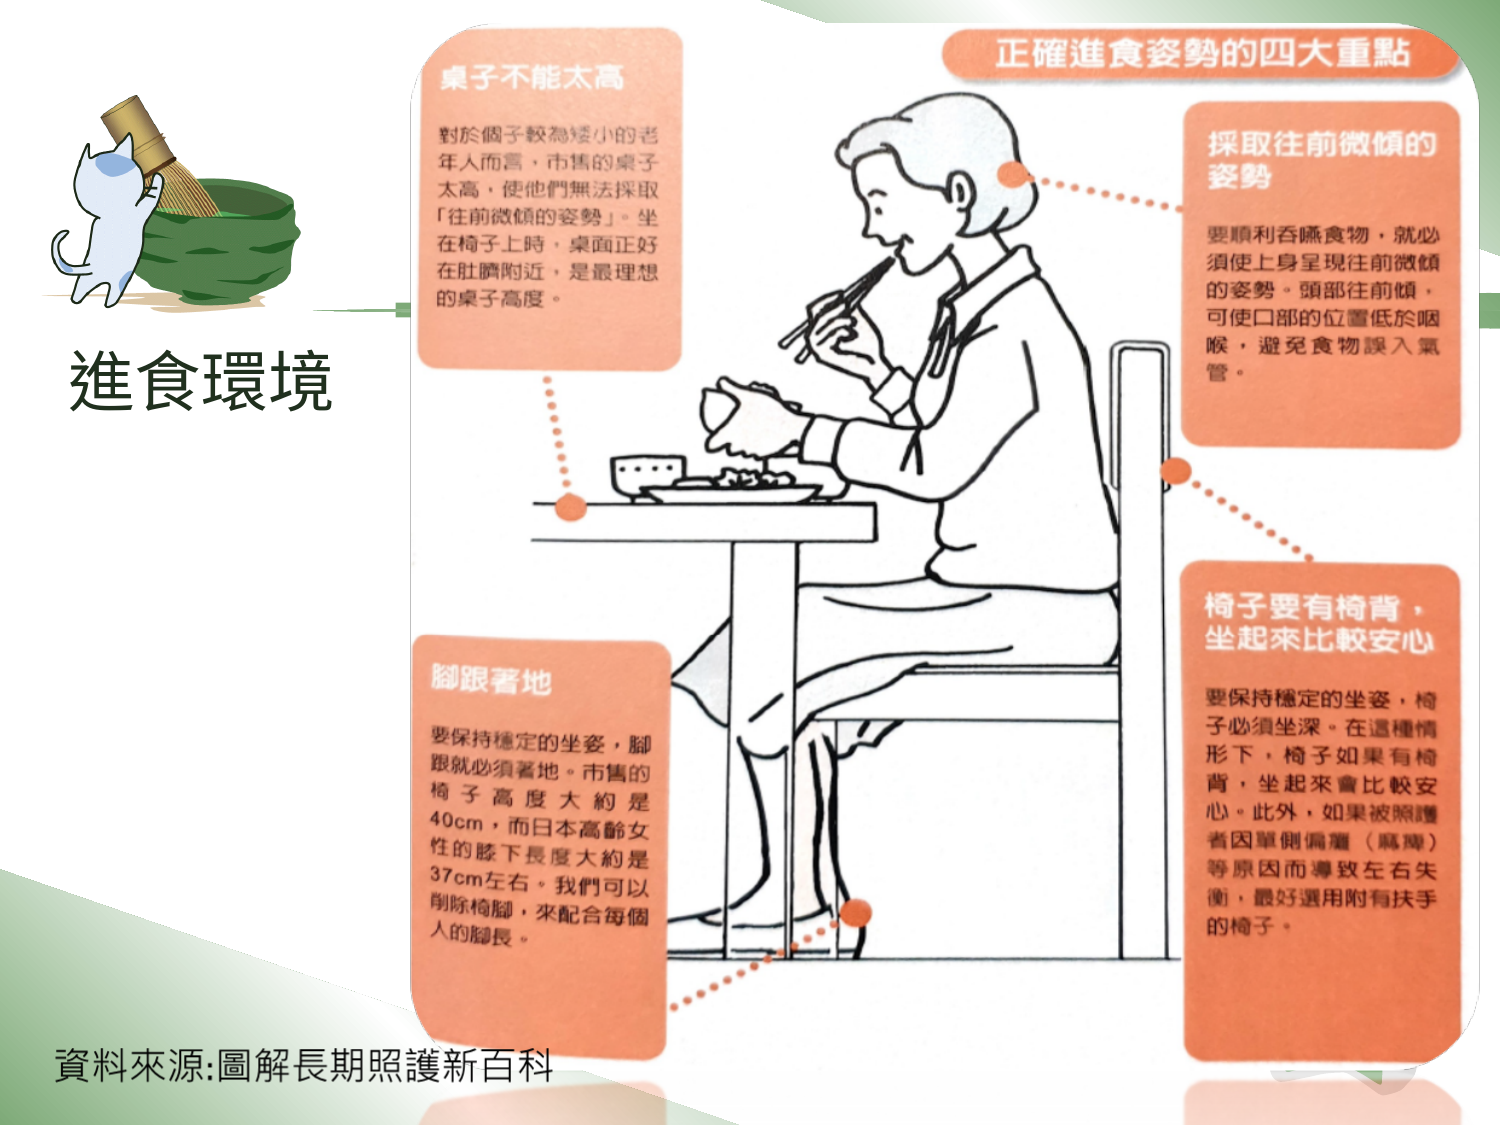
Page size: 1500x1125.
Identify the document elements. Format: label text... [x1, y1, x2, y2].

picture [29, 23, 1483, 1125]
title 進食環境 [53, 338, 372, 502]
picture [29, 90, 306, 318]
